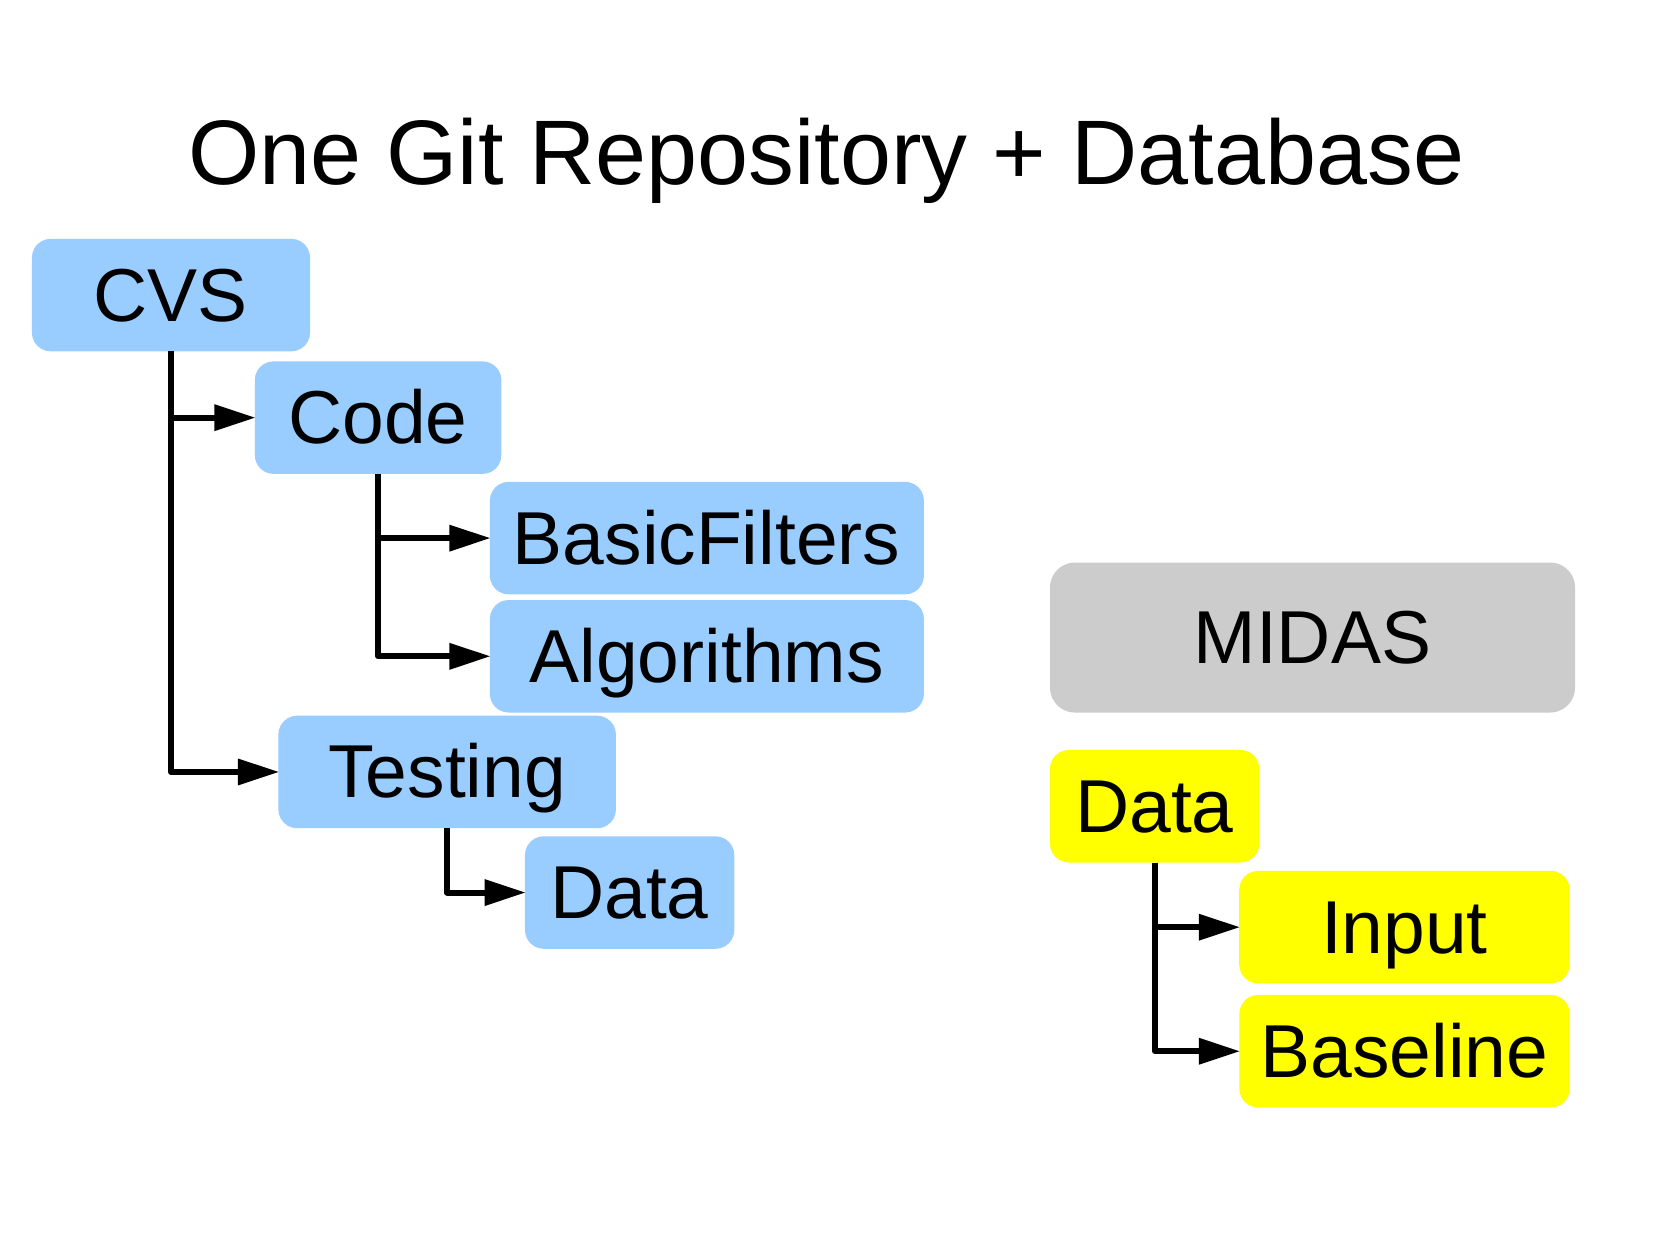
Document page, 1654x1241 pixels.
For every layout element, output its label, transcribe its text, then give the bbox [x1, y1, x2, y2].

text_box Data [1049, 749, 1260, 863]
text_box Testing [278, 715, 616, 829]
text_box BasicFilters [489, 481, 924, 595]
text_box Baseline [1239, 994, 1570, 1108]
text_box Input [1239, 870, 1570, 984]
title One Git Repository + Database [82, 49, 1571, 257]
text_box CVS [31, 238, 311, 352]
text_box MIDAS [1050, 562, 1576, 713]
text_box Code [254, 361, 502, 474]
text_box Algorithms [489, 600, 924, 713]
text_box Data [524, 836, 735, 949]
